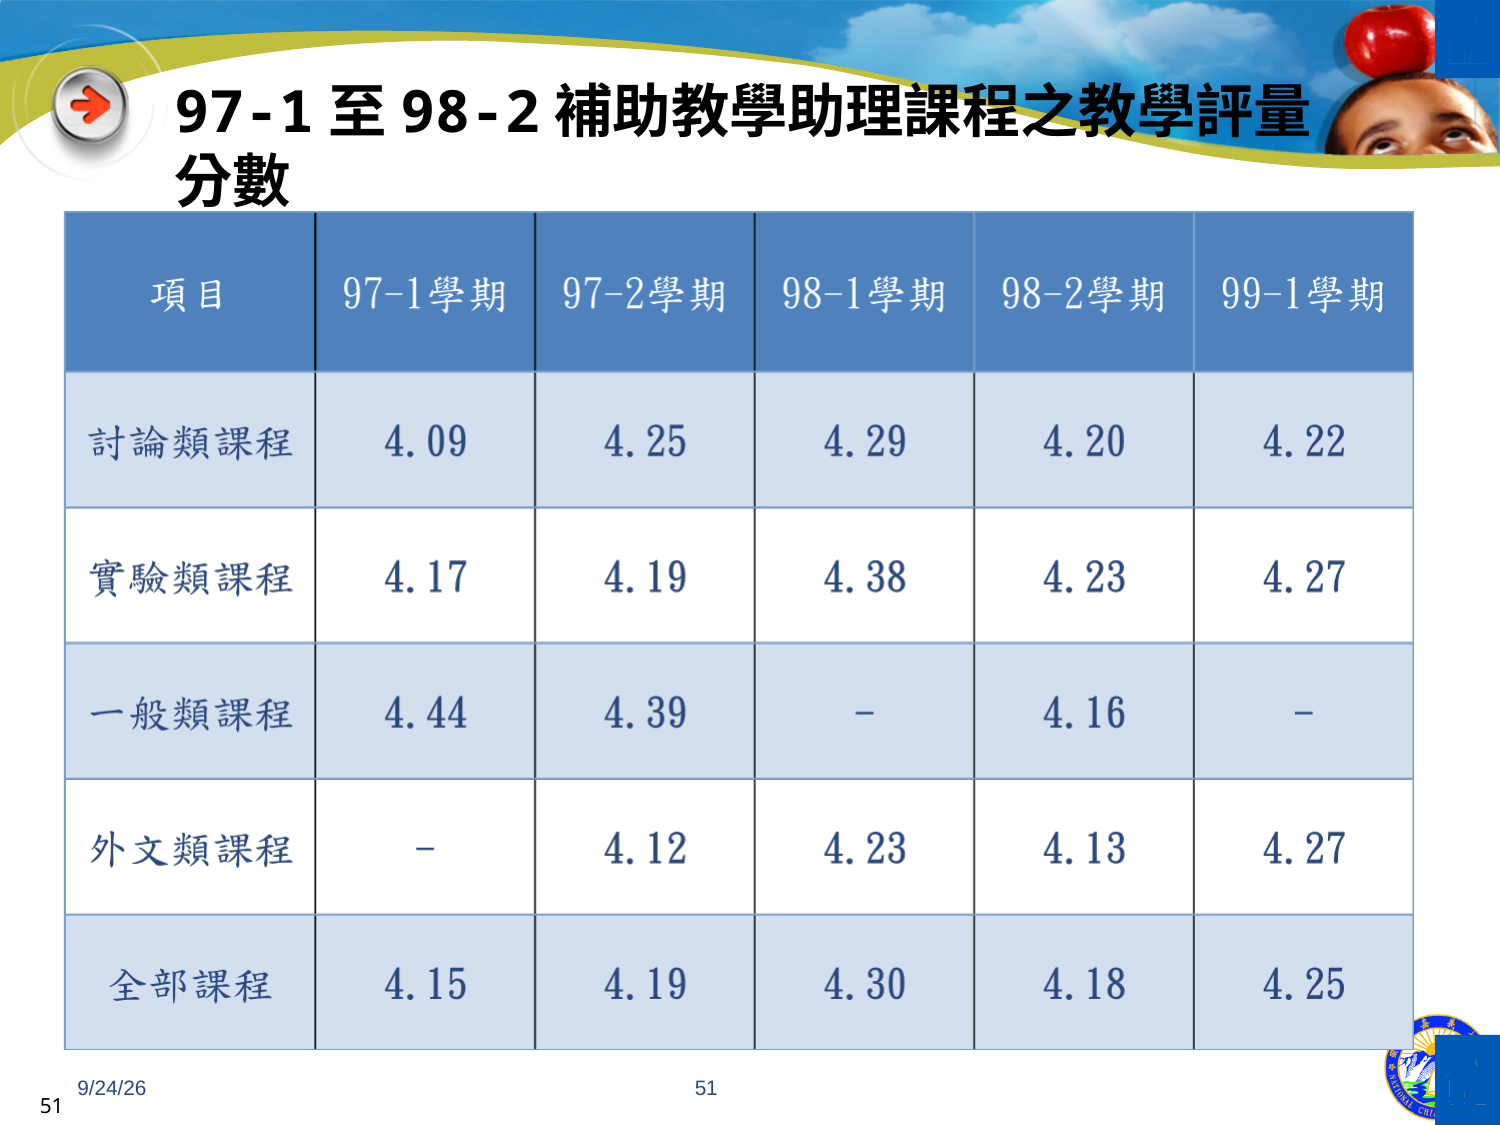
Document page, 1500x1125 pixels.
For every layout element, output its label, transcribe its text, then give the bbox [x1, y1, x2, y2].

text_box [637, 1067, 775, 1111]
text_box [24, 1067, 376, 1125]
text_box [1435, 1034, 1500, 1125]
picture [60, 212, 1414, 1051]
text_box [1435, 0, 1500, 79]
title 97-1至98-2補助教學助理課程之教學評量分數 [159, 66, 1358, 147]
